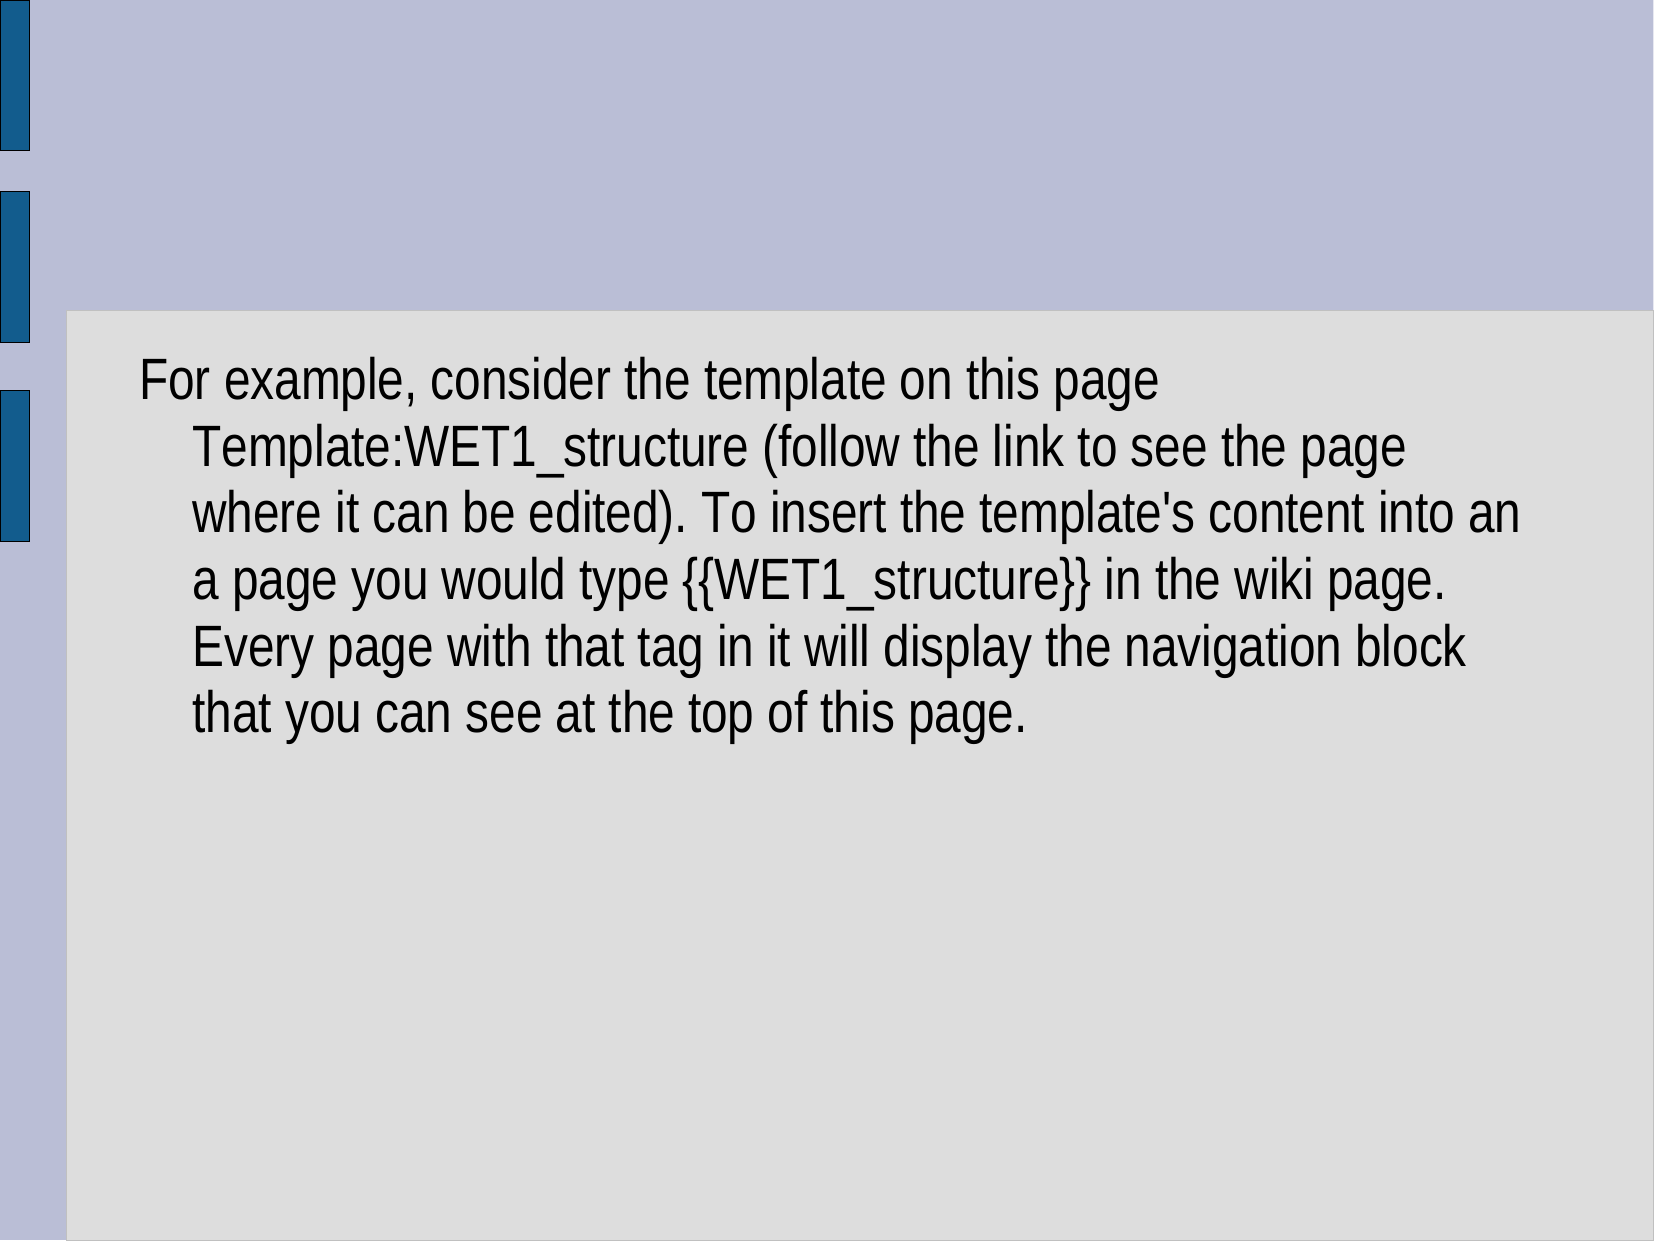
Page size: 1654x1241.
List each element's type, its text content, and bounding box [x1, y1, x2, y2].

list For example, consider the template on this page Template:WET1_structure (follow the link to see the page where it can be edited). To insert the template's content into an a page you would type {{WET1_structure}} in the wiki page. Every page with that tag in it will display the navigation block that you can see at the top of this page. [121, 344, 1534, 1127]
